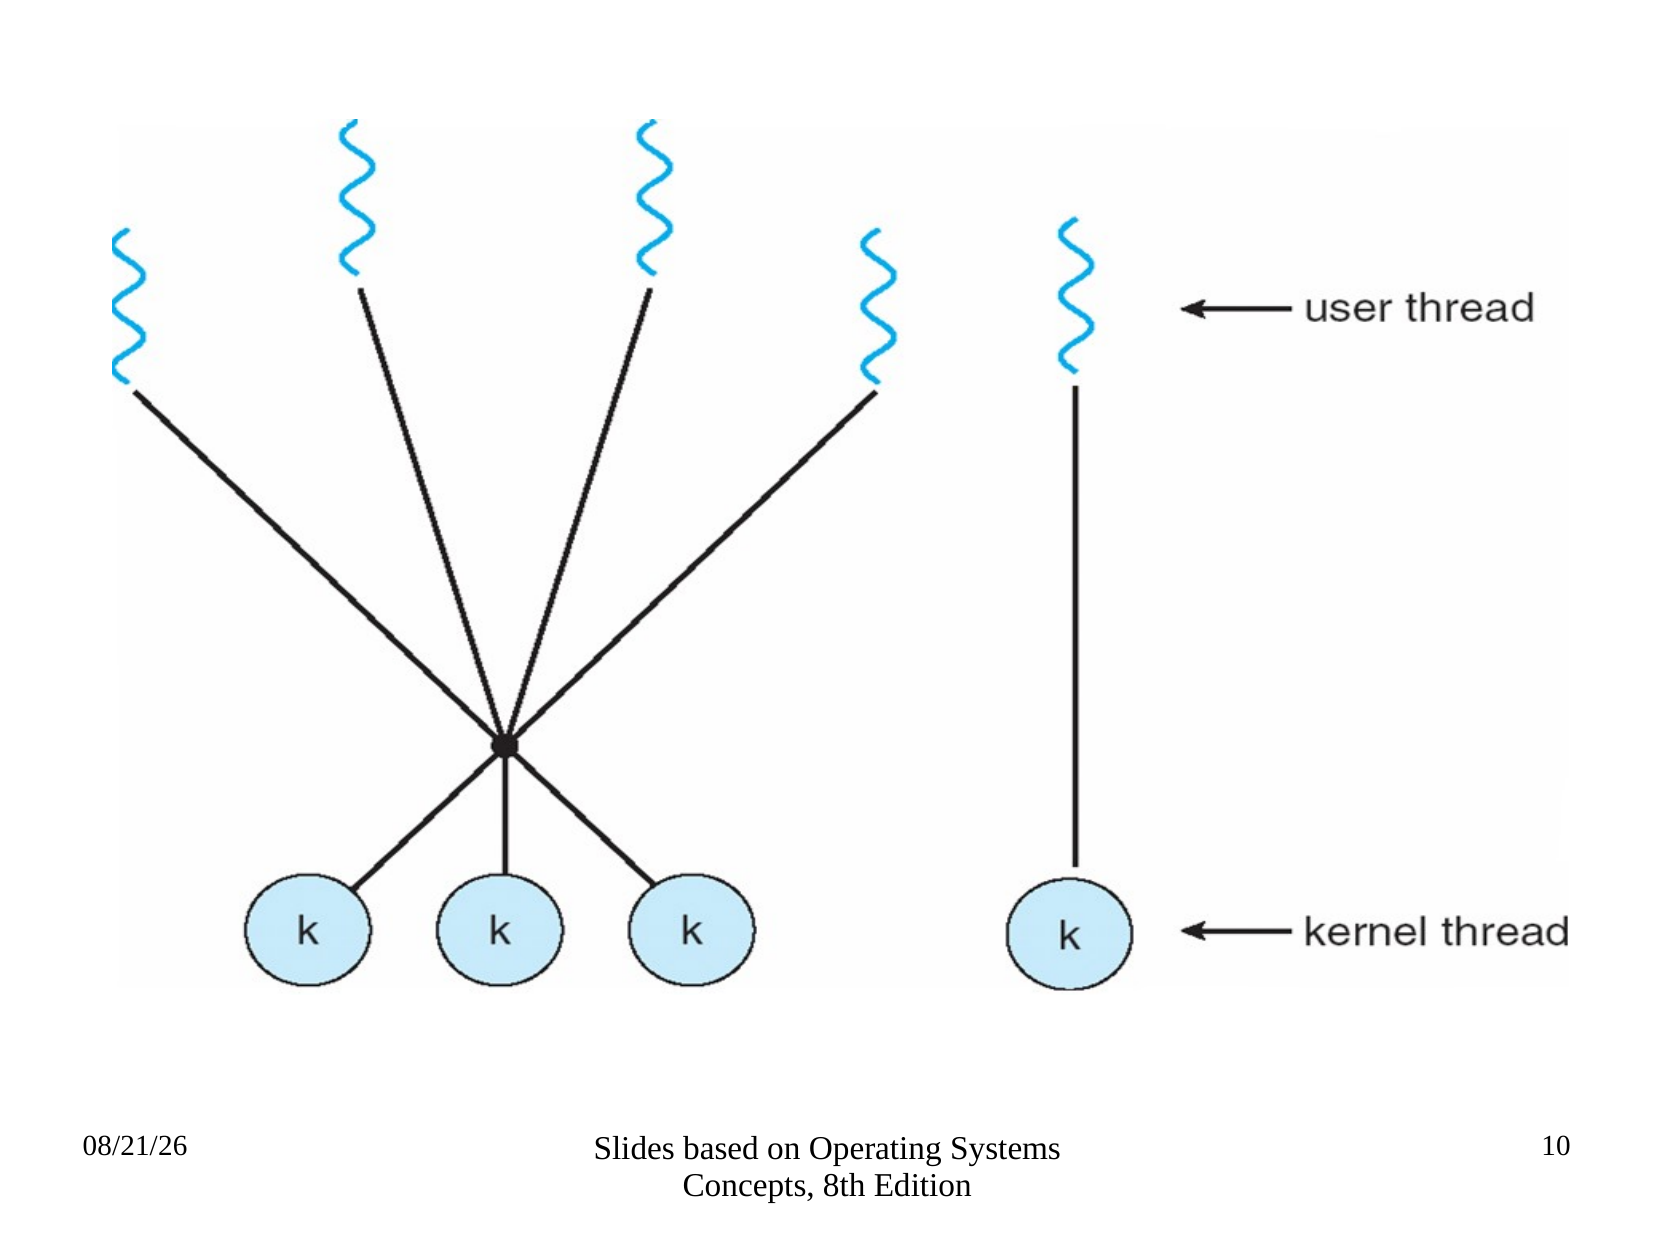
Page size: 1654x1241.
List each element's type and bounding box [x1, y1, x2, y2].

picture [112, 251, 141, 300]
picture [112, 119, 1576, 996]
picture [112, 312, 141, 361]
